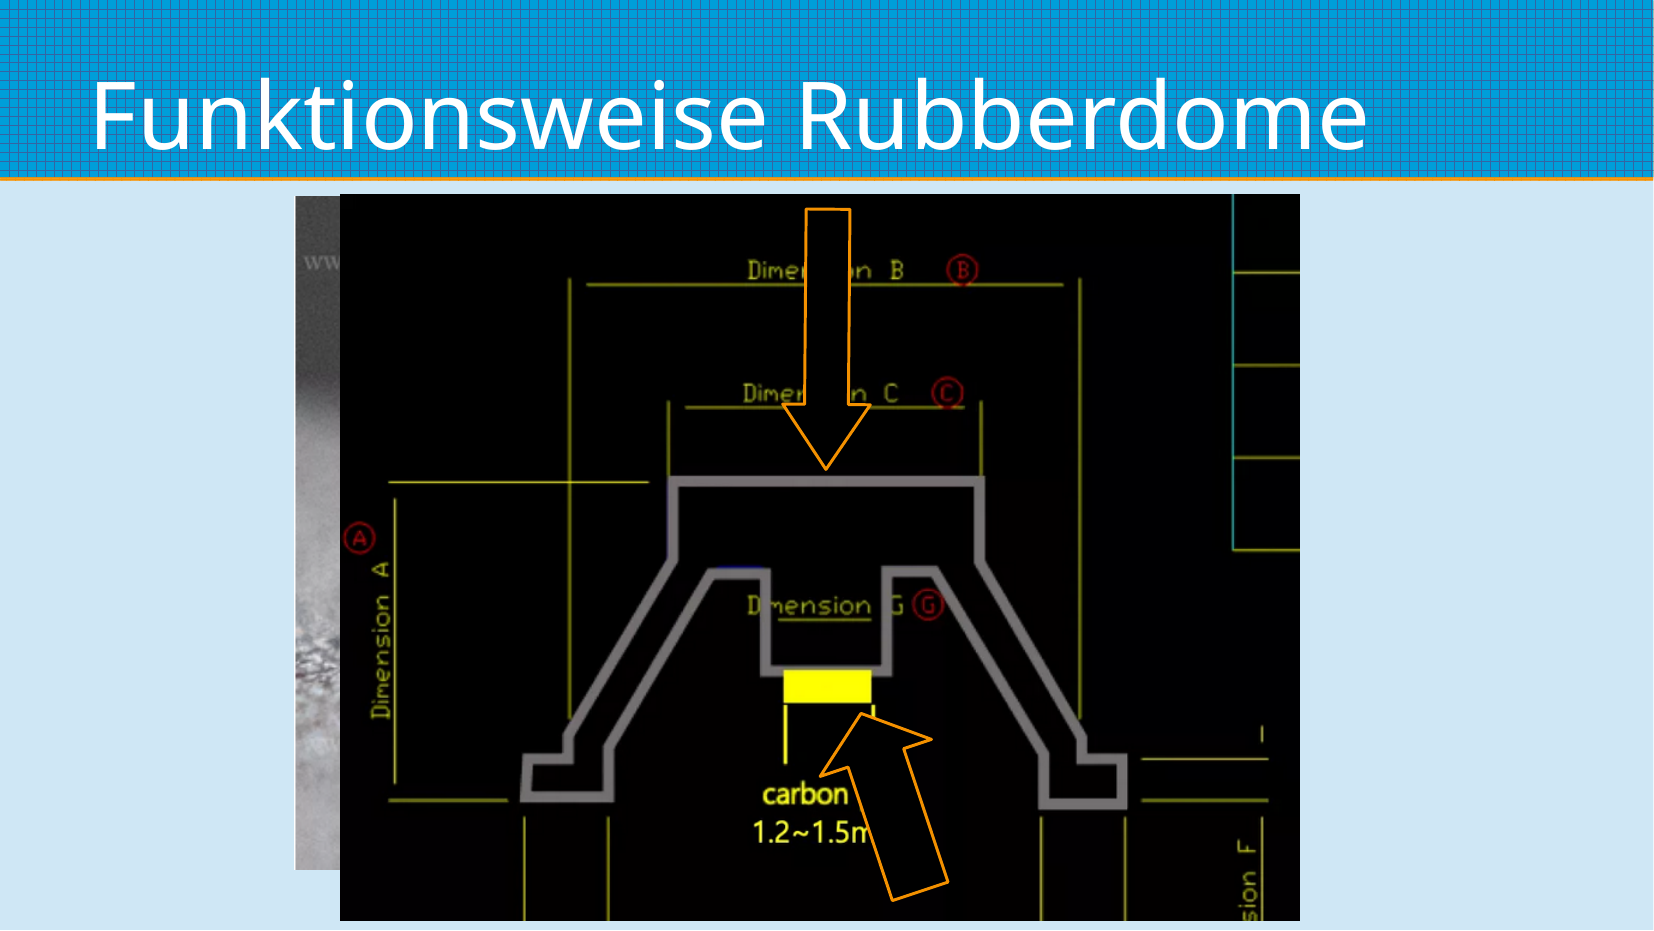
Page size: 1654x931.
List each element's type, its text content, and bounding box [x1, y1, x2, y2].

picture [294, 194, 1300, 921]
title Funktionsweise Rubberdome [88, 14, 1565, 178]
text_box [782, 208, 871, 470]
text_box [820, 713, 949, 901]
